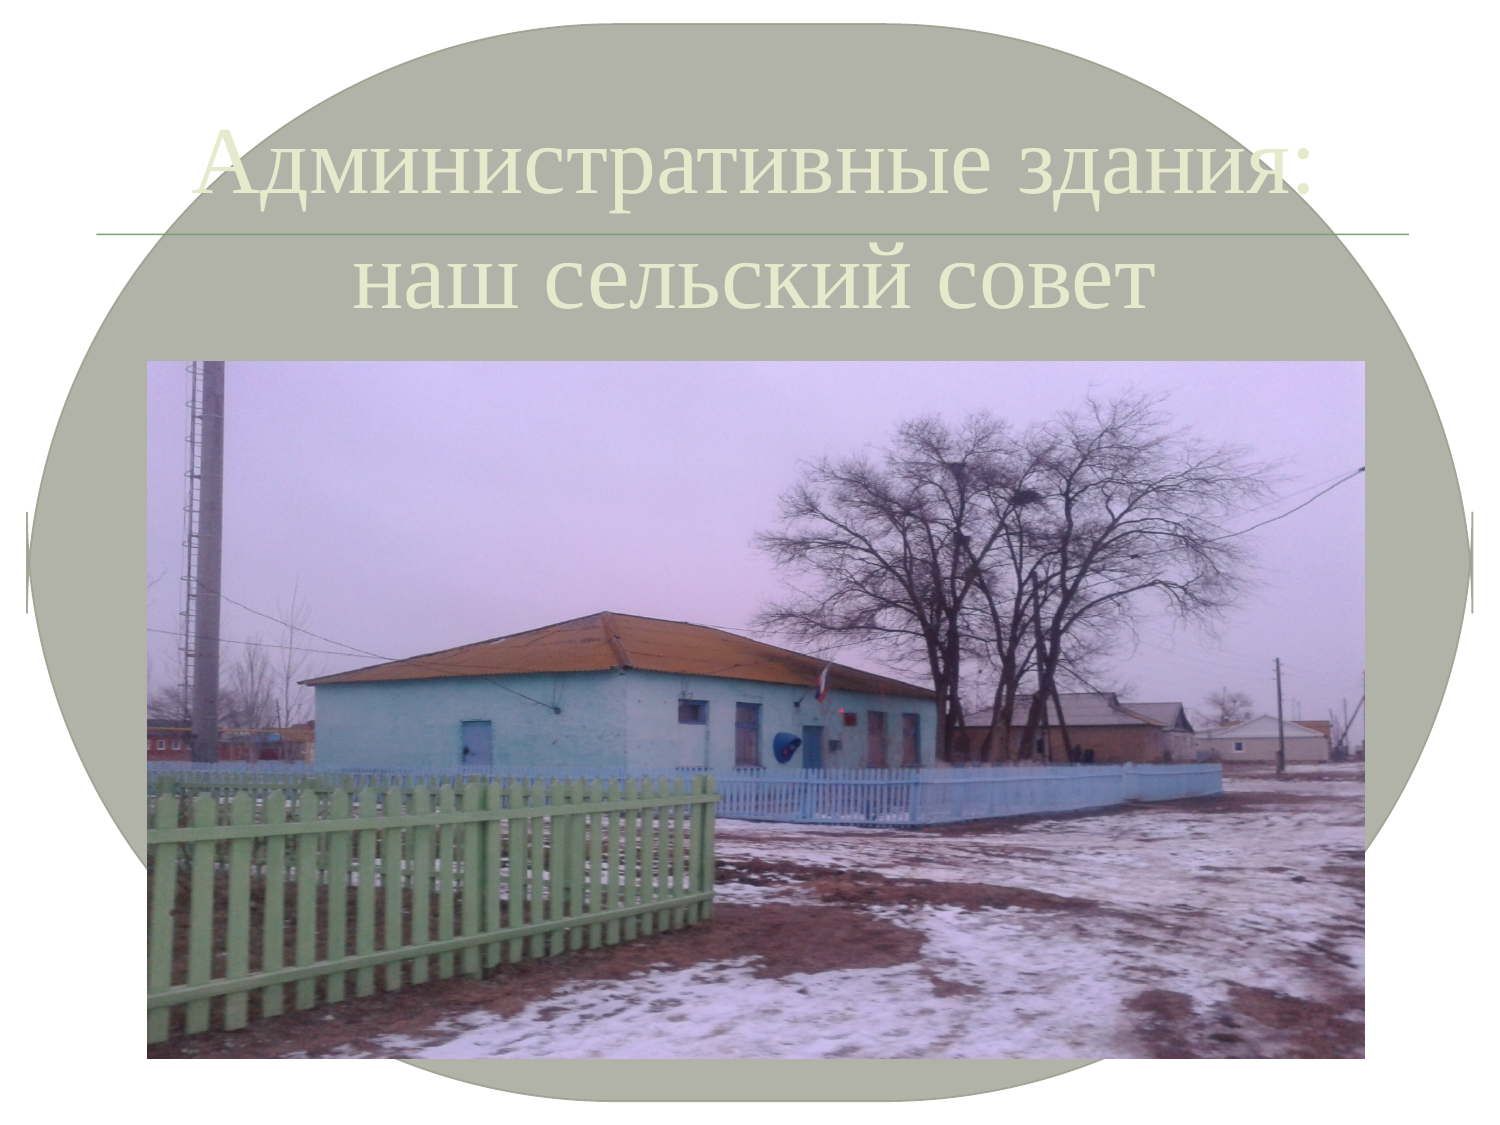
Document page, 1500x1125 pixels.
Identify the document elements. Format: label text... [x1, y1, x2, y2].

title Административные здания: наш сельский совет [75, 90, 1425, 350]
picture [147, 361, 1365, 1059]
